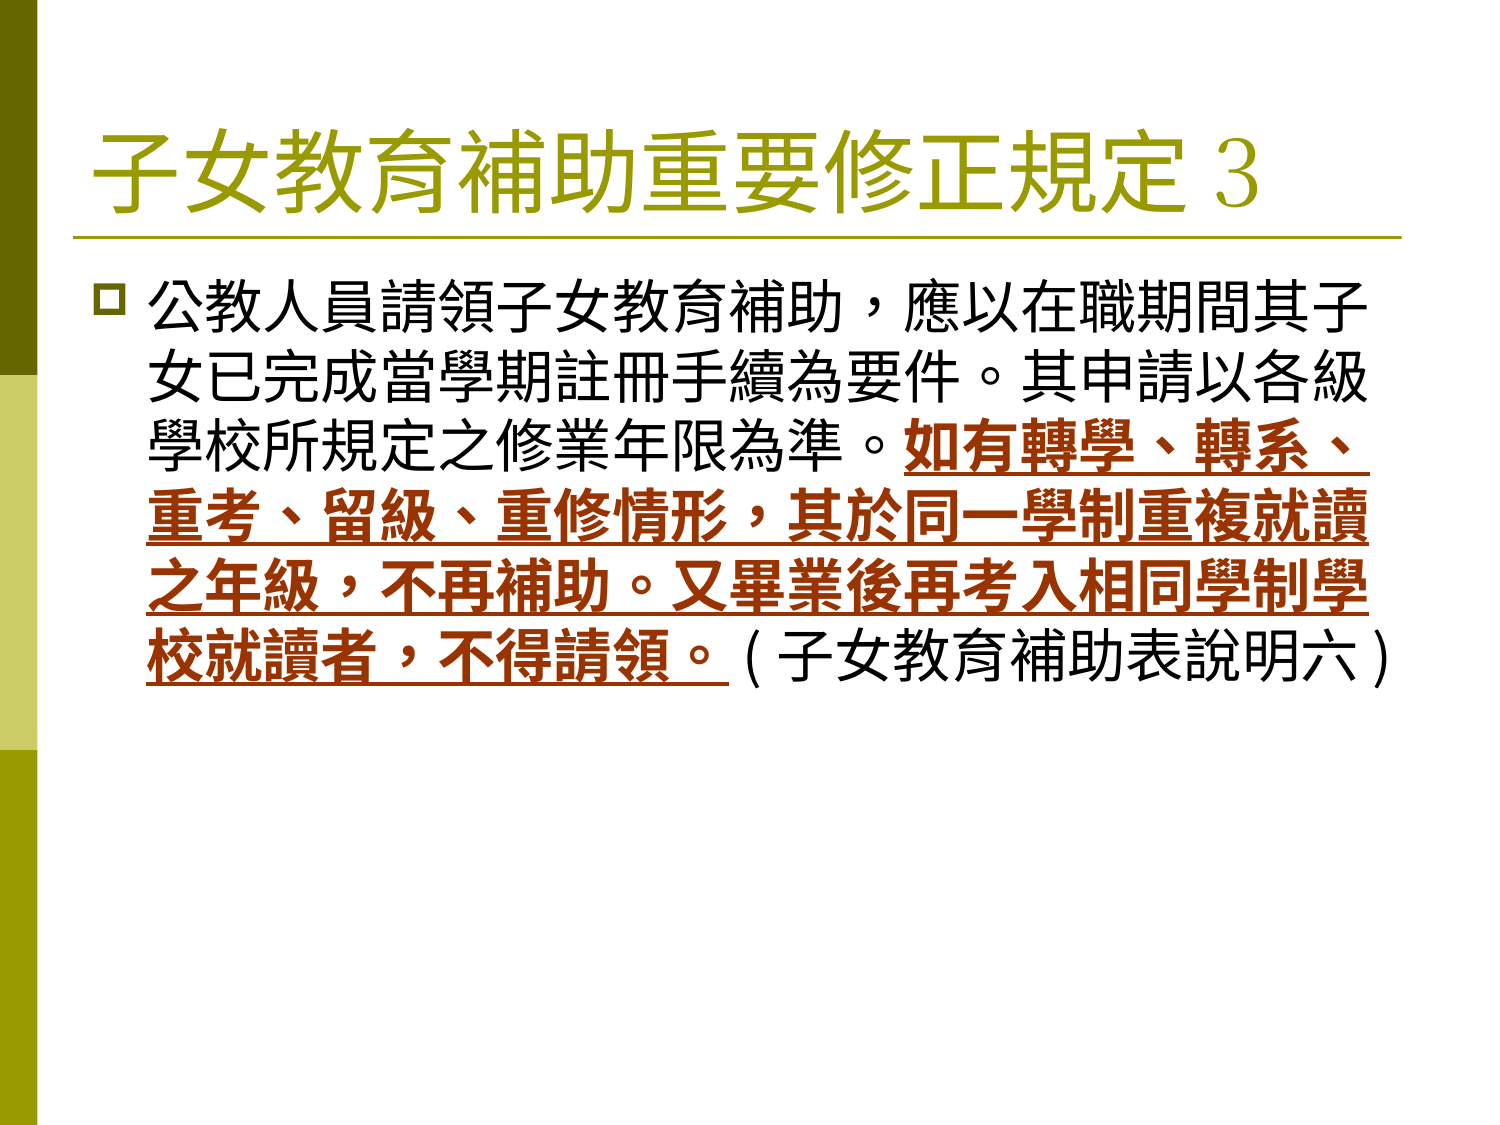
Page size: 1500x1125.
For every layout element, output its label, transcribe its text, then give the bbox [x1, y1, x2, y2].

title 子女教育補助重要修正規定3 [75, 45, 1426, 233]
list 公教人員請領子女教育補助，應以在職期間其子女已完成當學期註冊手續為要件。其申請以各級學校所規定之修業年限為準。如有轉學、轉系、重考、留級、重修情形，其於同一學制重複就讀之年級，不再補助。又畢業後再考入相同學制學校就讀者，不得請領。(子女教育補助表說明六) [75, 262, 1426, 1083]
